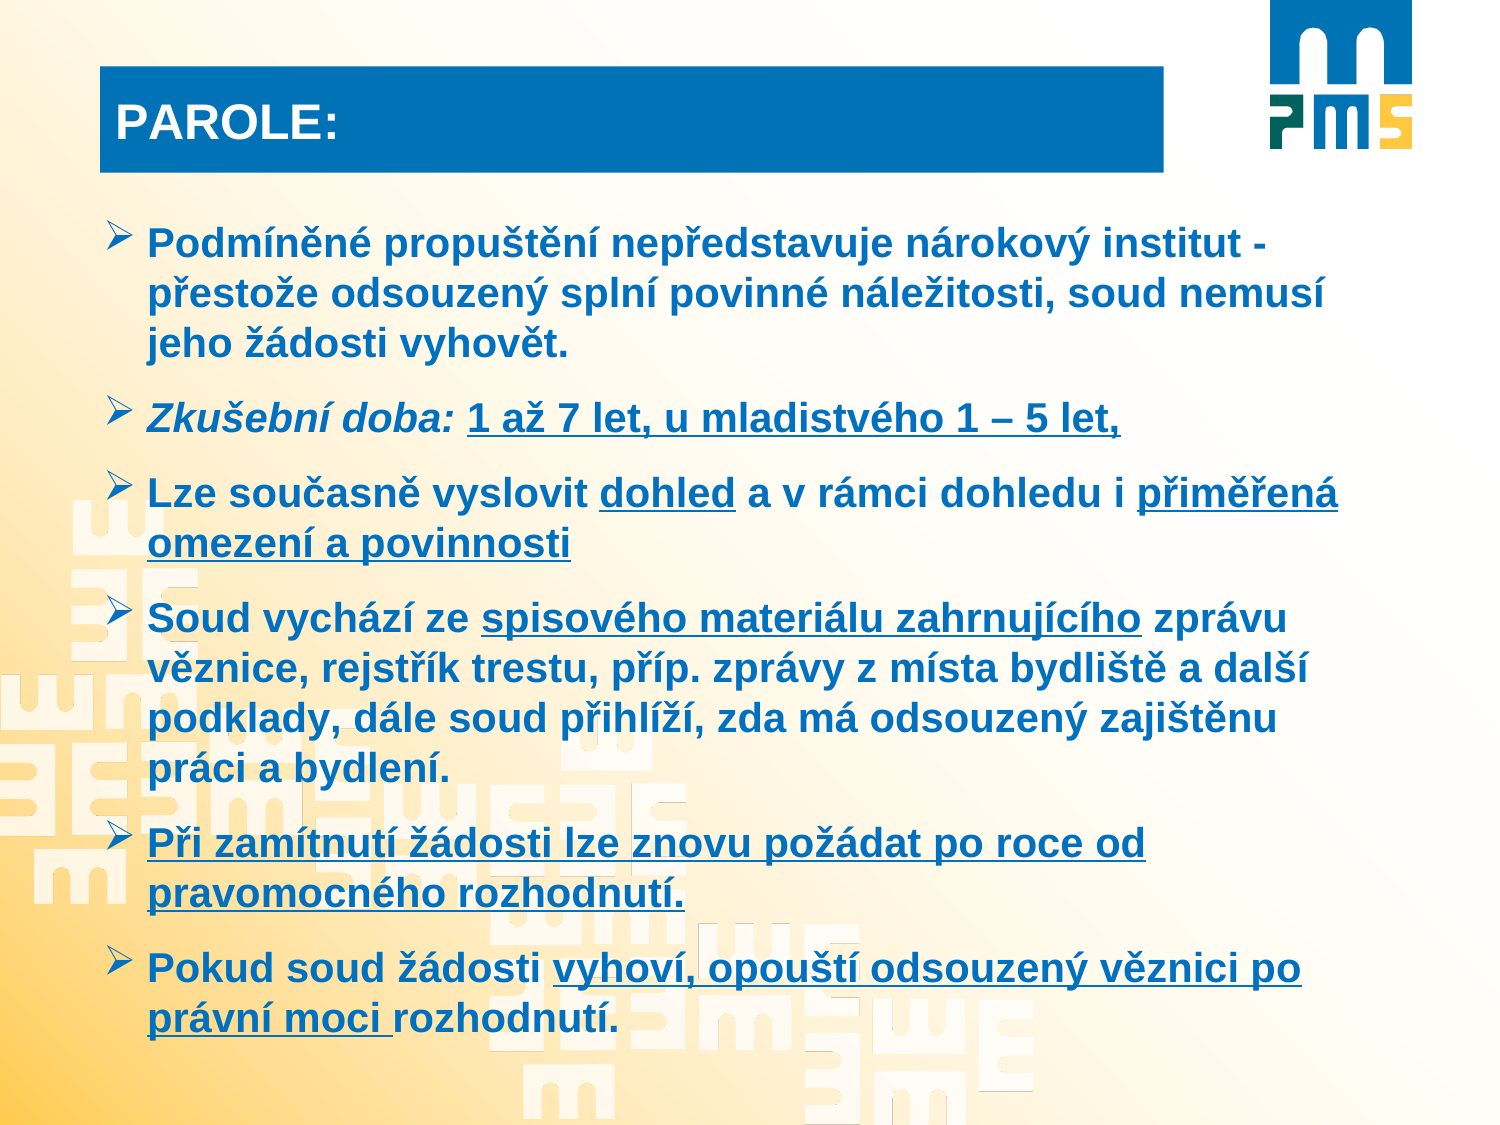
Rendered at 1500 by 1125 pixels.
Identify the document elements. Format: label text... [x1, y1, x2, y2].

text_box Podmíněné propuštění nepředstavuje nárokový institut - přestože odsouzený splní povinné náležitosti, soud nemusí jeho žádosti vyhovět. Zkušební doba: 1 až 7 let, u mladistvého 1 – 5 let, Lze současně vyslovit dohled a v rámci dohledu i přiměřená omezení a povinnosti Soud vychází ze spisového materiálu zahrnujícího zprávu věznice, rejstřík trestu, příp. zprávy z místa bydliště a další podklady, dále soud přihlíží, zda má odsouzený zajištěnu práci a bydlení. Při zamítnutí žádosti lze znovu požádat po roce od pravomocného rozhodnutí. Pokud soud žádosti vyhoví, opouští odsouzený věznici po právní moci rozhodnutí. [88, 207, 1365, 1059]
picture [0, 0, 1500, 1125]
title PAROLE: [100, 66, 1164, 173]
